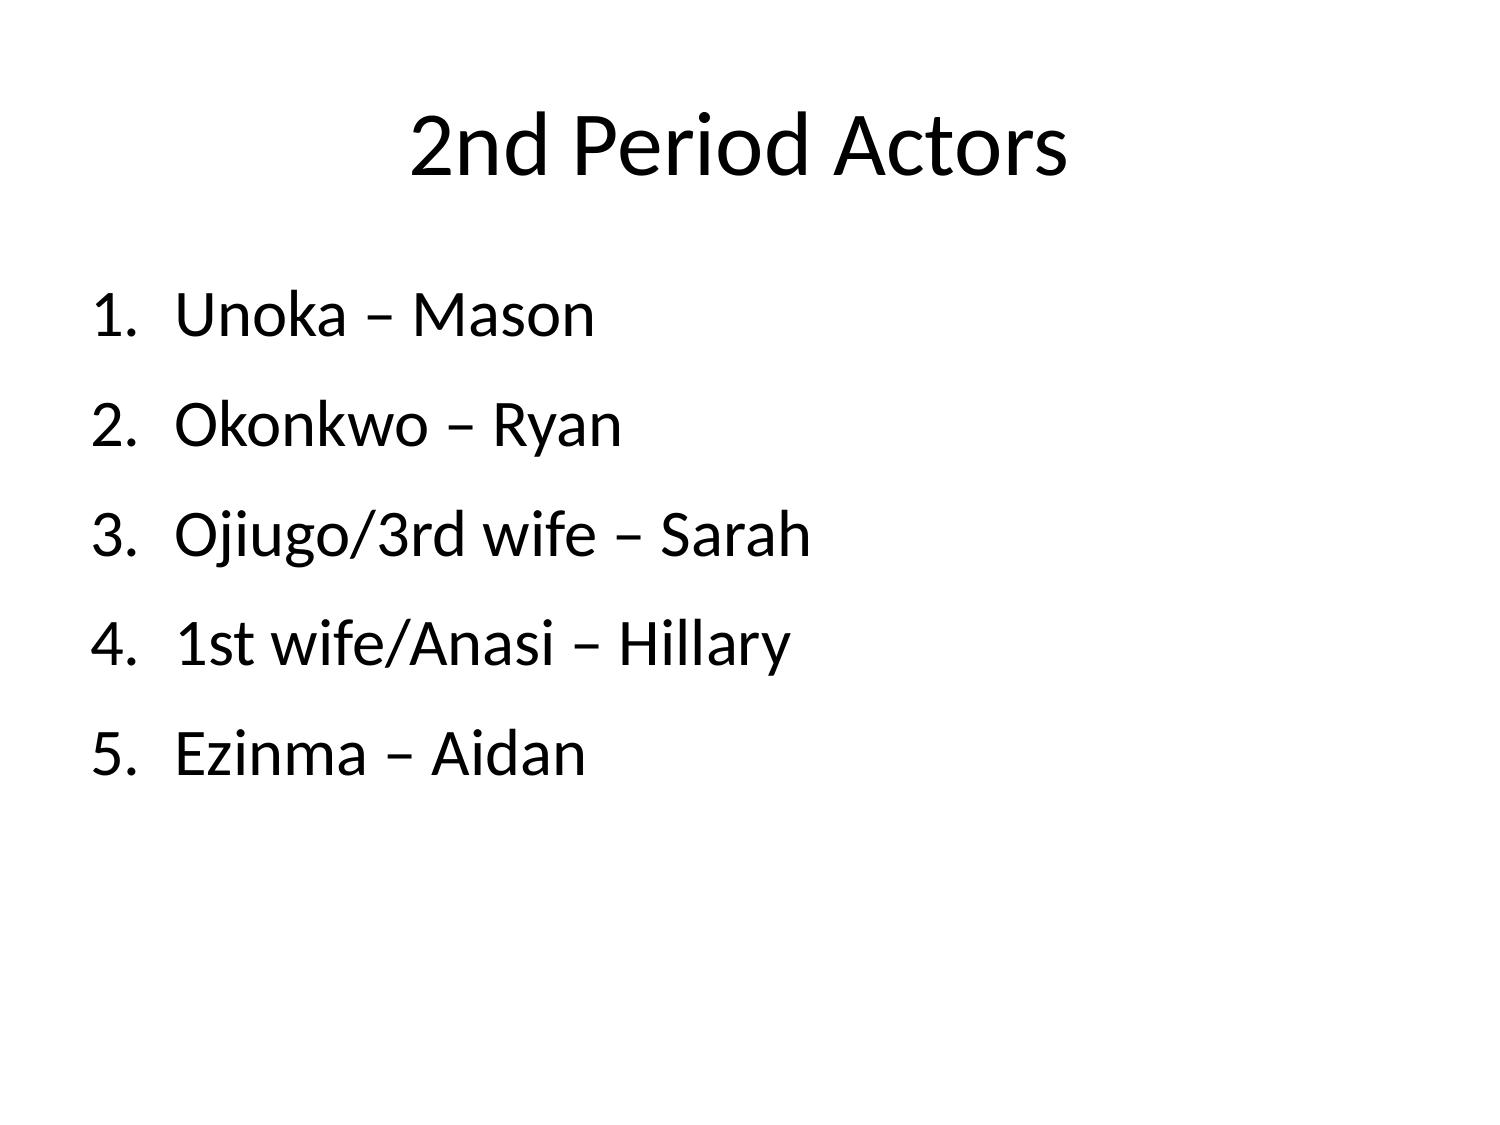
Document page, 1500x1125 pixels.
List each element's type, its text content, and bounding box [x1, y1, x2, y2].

list Unoka – Mason Okonkwo – Ryan Ojiugo/3rd wife – Sarah 1st wife/Anasi – Hillary Ezinma – Aidan [75, 262, 1425, 1005]
title 2nd Period Actors [75, 45, 1425, 233]
